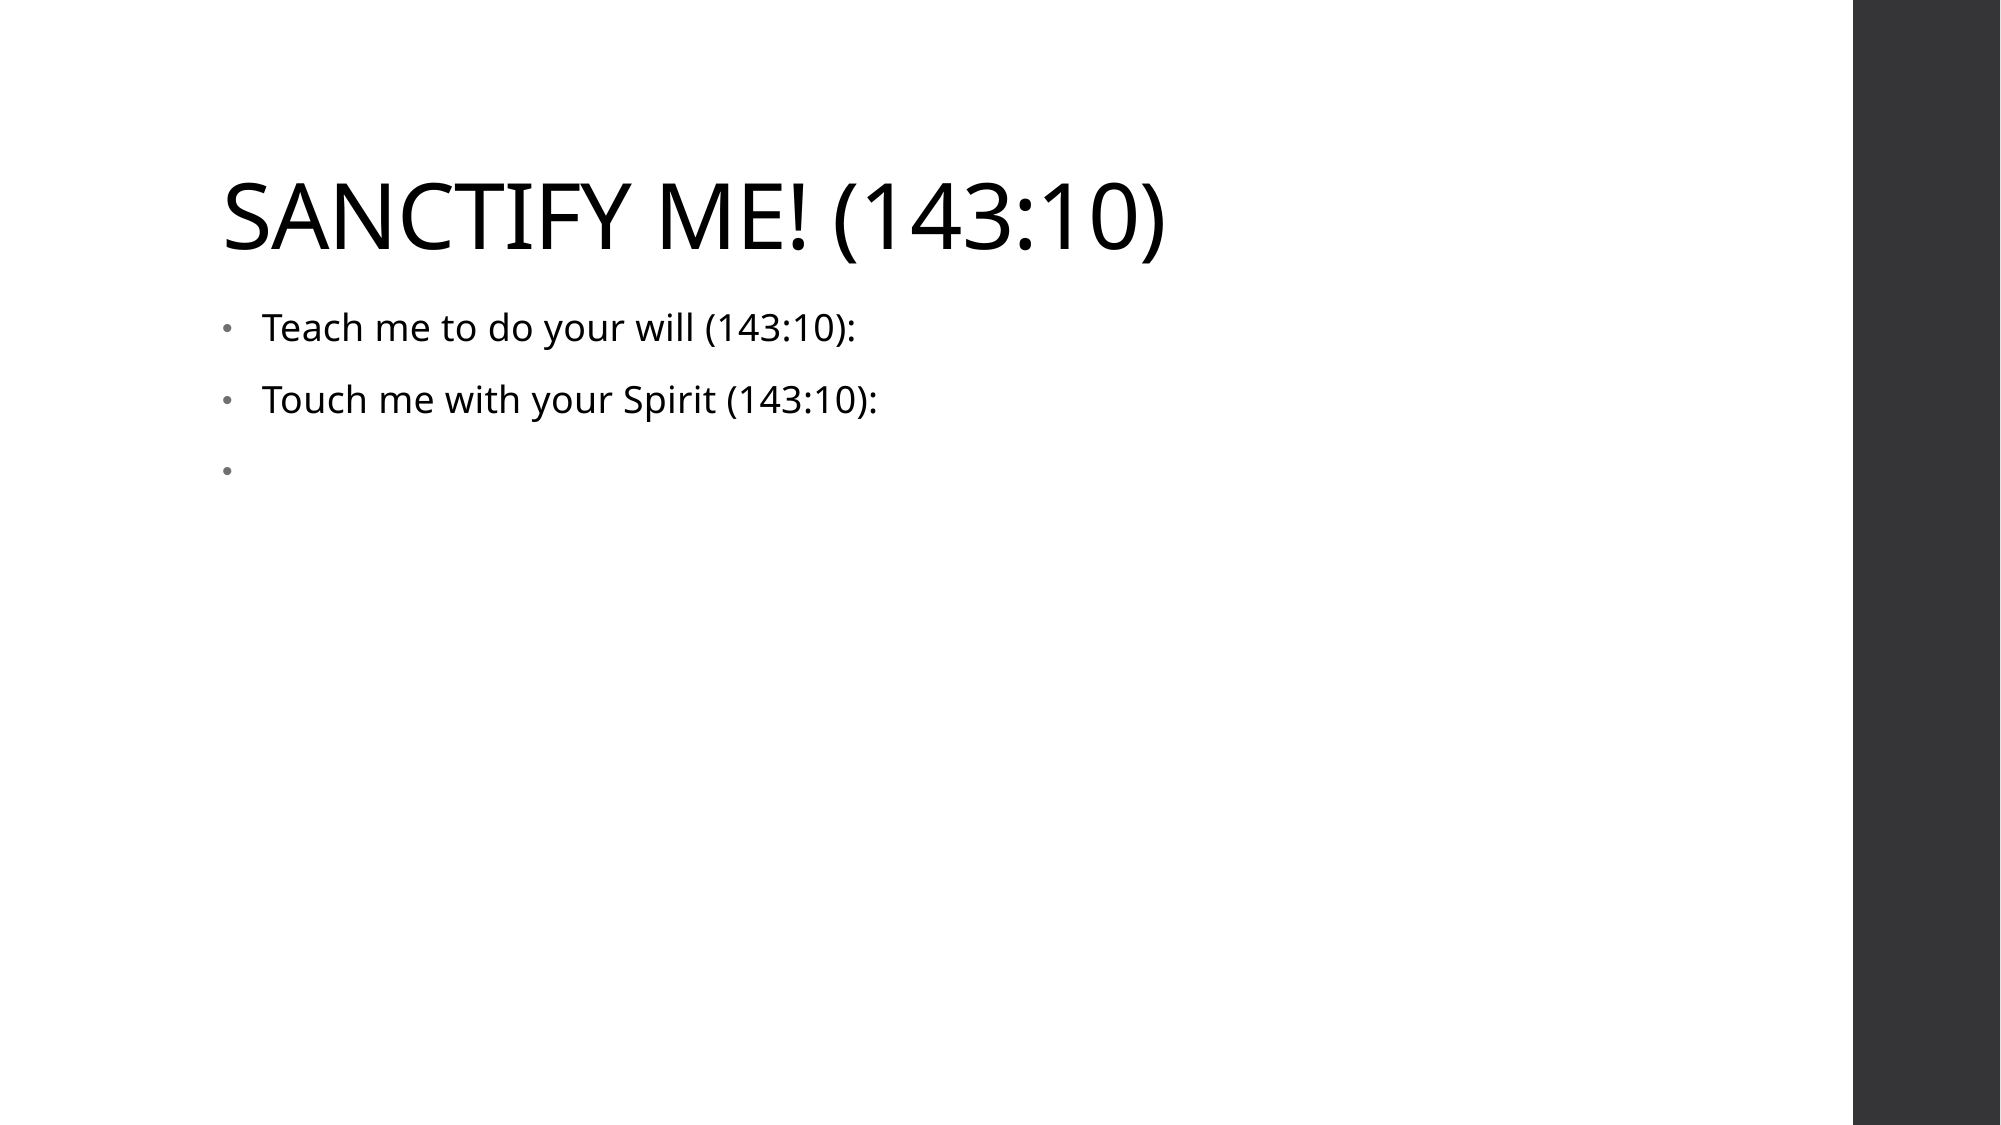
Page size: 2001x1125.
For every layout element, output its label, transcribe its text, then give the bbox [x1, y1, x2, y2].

title SANCTIFY ME! (143:10) [206, 60, 1797, 278]
list Teach me to do your will (143:10): Touch me with your Spirit (143:10): [206, 299, 1617, 1014]
